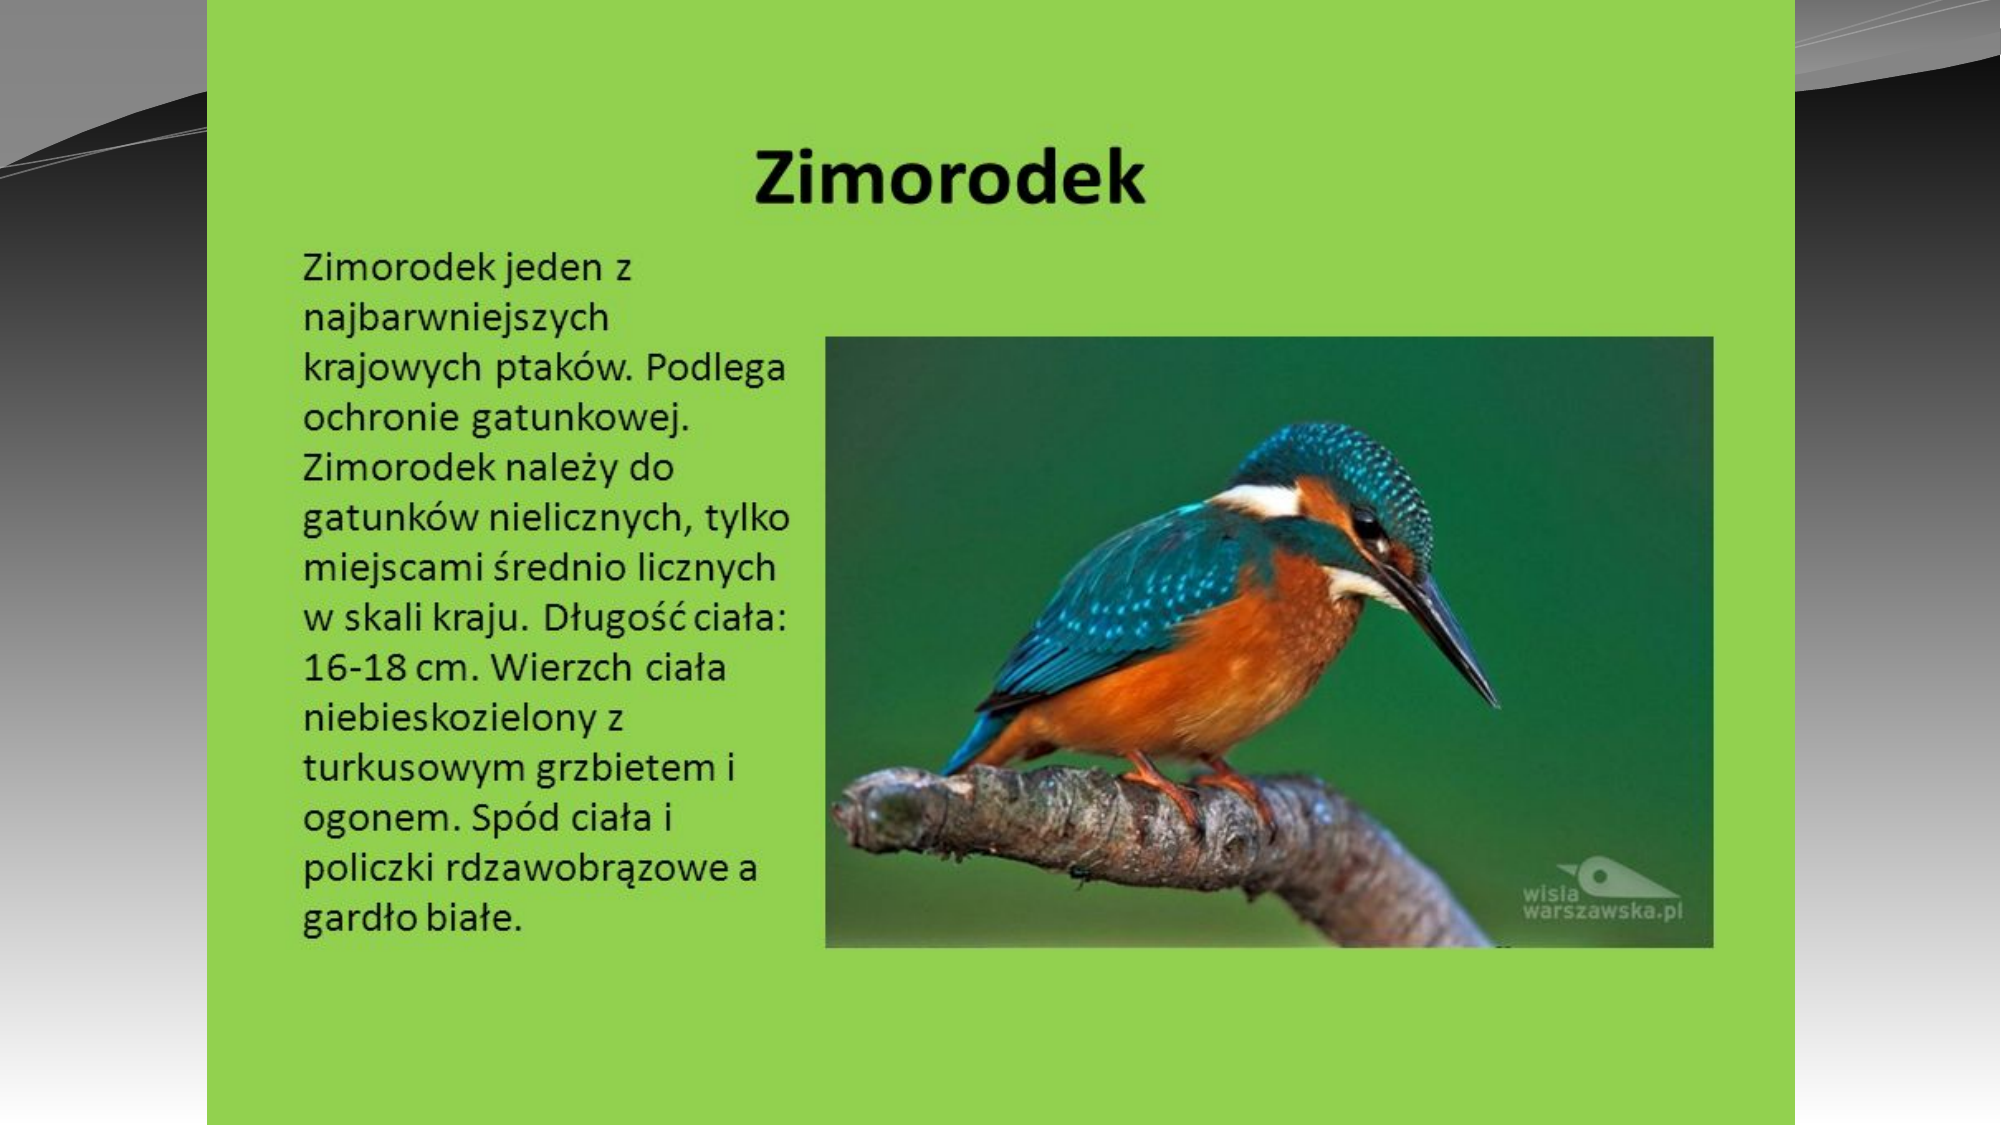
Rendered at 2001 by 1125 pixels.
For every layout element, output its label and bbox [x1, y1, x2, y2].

picture [207, 0, 1795, 1125]
